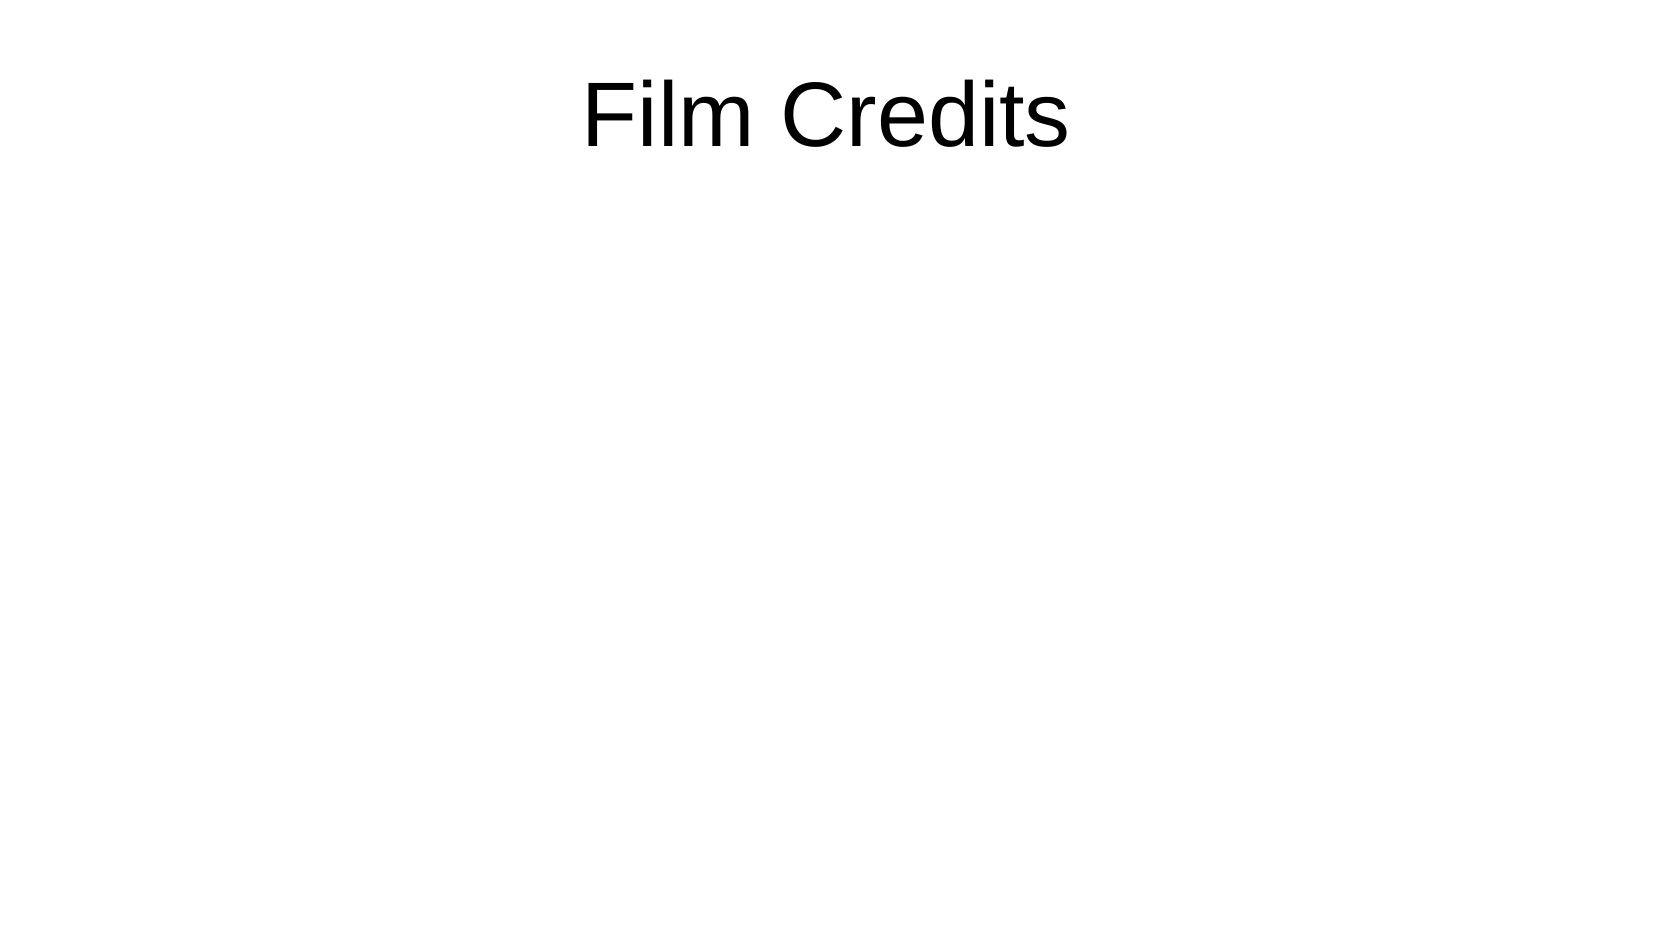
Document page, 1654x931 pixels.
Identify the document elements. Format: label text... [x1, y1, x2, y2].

title Film Credits [82, 37, 1571, 193]
